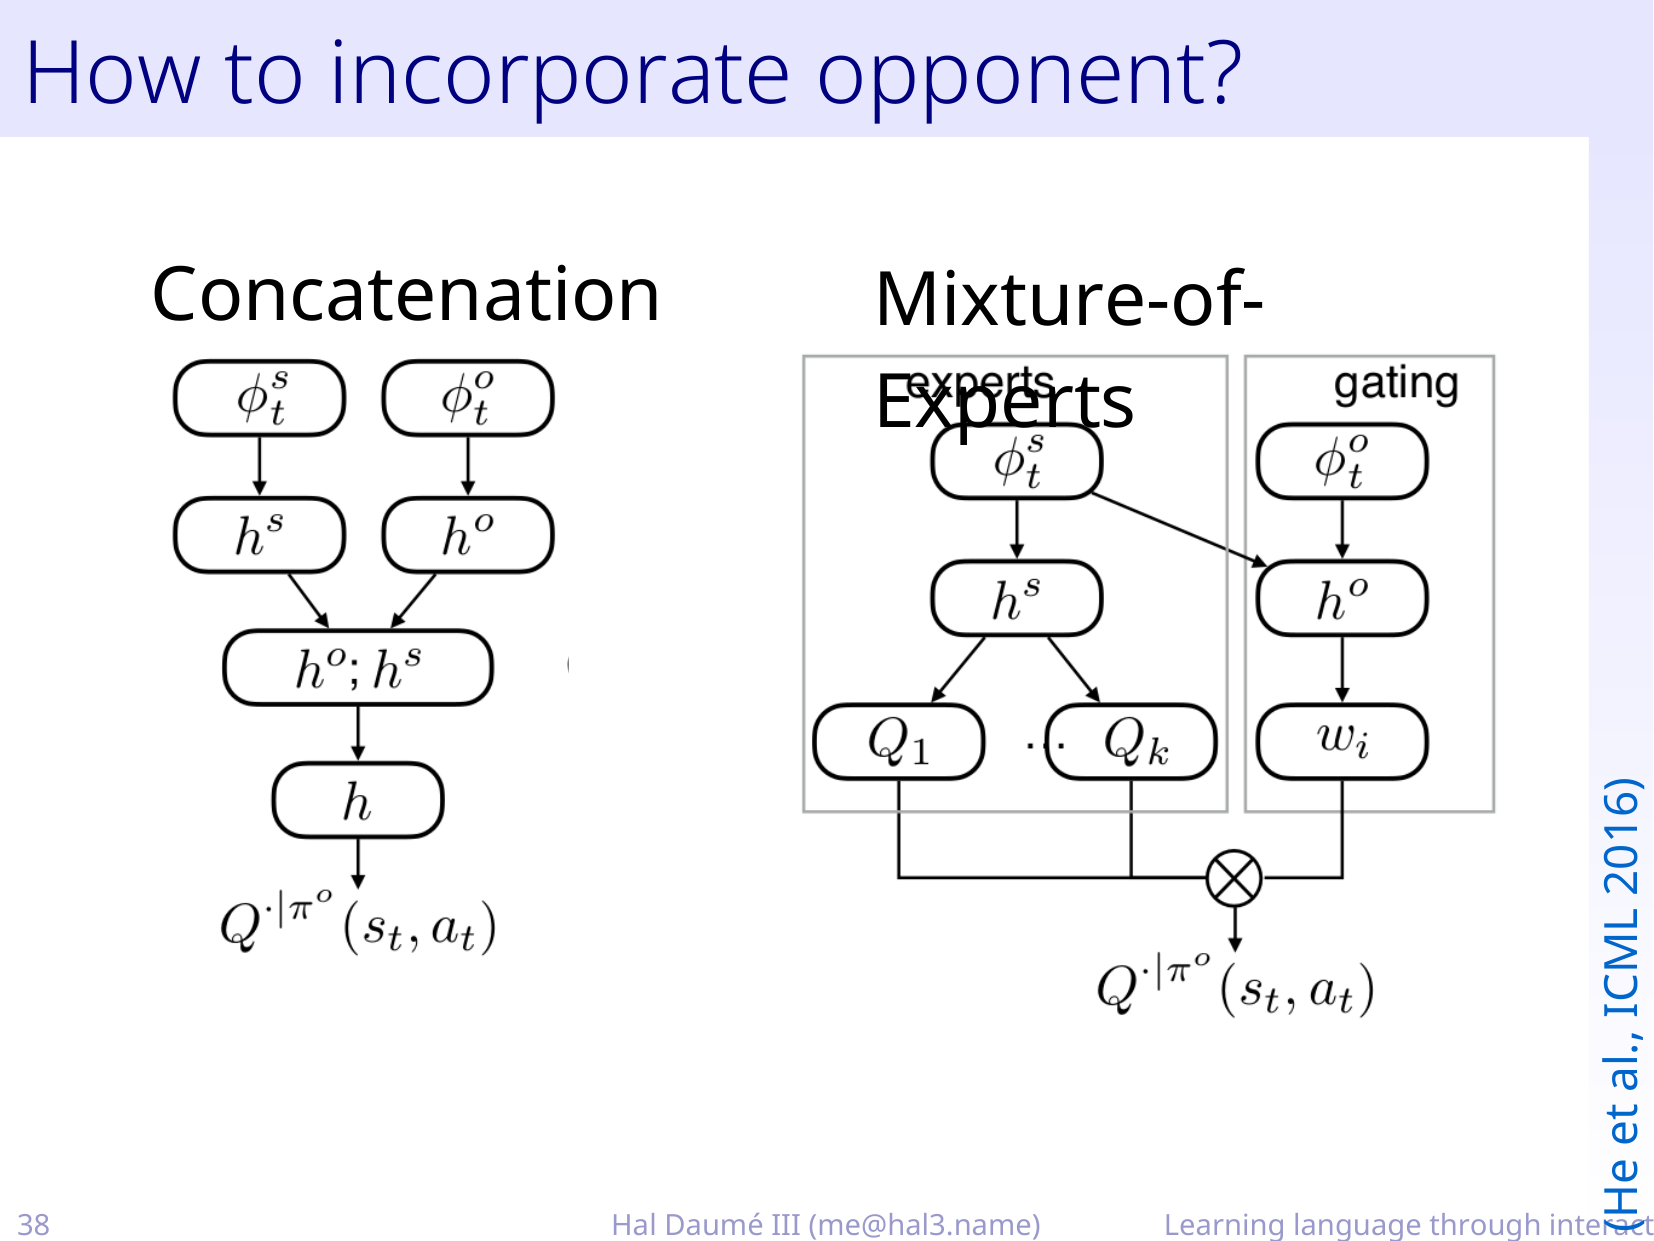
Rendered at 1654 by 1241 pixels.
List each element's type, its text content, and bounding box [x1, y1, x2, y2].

title How to incorporate opponent? [22, 8, 1639, 131]
text_box (He et al., ICML 2016) [1585, 688, 1649, 1236]
text_box Concatenation [150, 239, 695, 327]
picture [153, 335, 569, 984]
picture [781, 345, 1504, 1056]
text_box Mixture-of-Experts [873, 245, 1517, 420]
